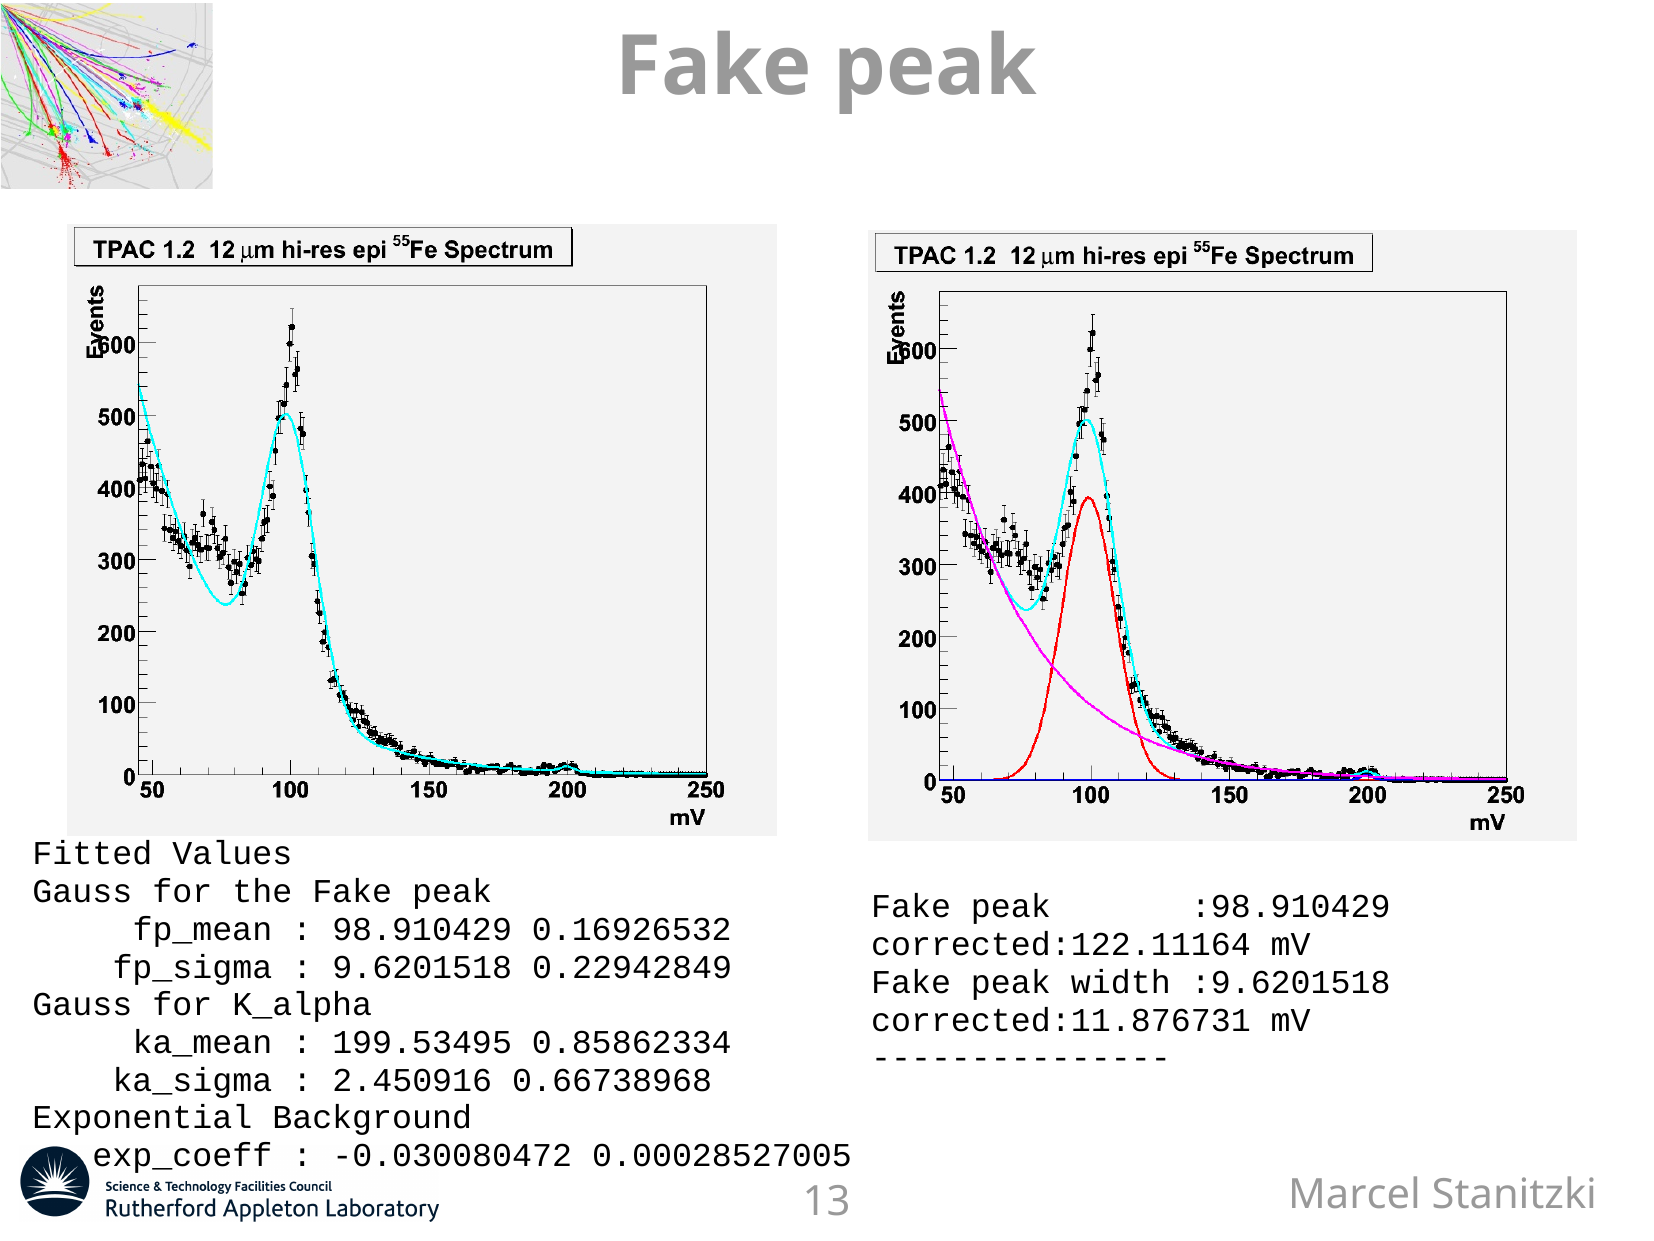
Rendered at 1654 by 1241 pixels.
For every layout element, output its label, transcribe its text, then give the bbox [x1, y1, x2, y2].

picture [67, 224, 777, 829]
picture [0, 3, 213, 189]
text_box Fake peak :98.910429 corrected:122.11164 mV Fake peak width :9.6201518 corrected:11.876731 mV --------------- [856, 882, 1589, 1170]
picture [868, 230, 1577, 841]
picture [19, 1167, 439, 1222]
title Fake peak [203, 11, 1451, 113]
text_box Fitted Values Gauss for the Fake peak fp_mean : 98.910429 0.16926532 fp_sigma : 9.6201518 0.22942849 Gauss for K_alpha ka_mean : 199.53495 0.85862334 ka_sigma : 2.450916 0.66738968 Exponential Background exp_coeff : -0.030080472 0.00028527005 [17, 829, 869, 1167]
